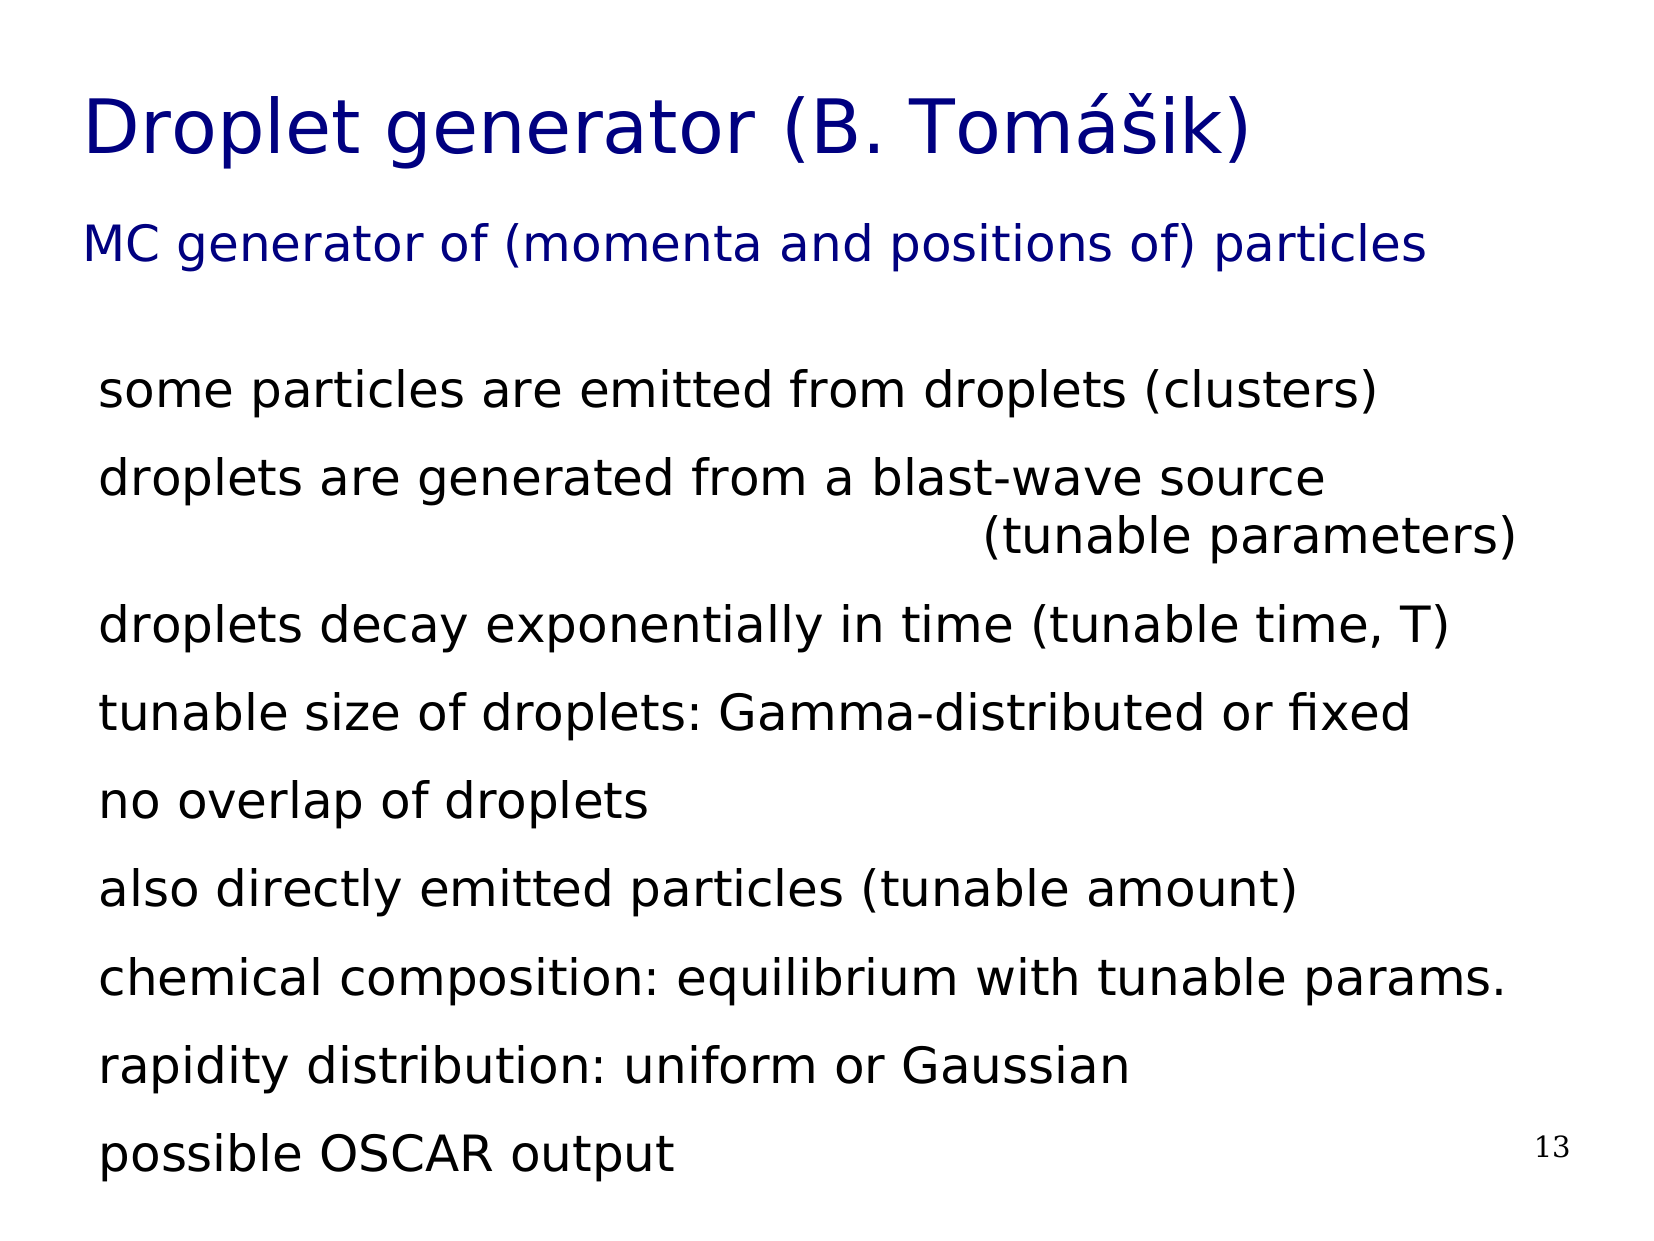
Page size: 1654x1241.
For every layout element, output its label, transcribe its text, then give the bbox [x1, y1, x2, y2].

subtitle MC generator of (momenta and positions of) particles some particles are emitted from droplets (clusters) droplets are generated from a blast-wave source (tunable parameters) droplets decay exponentially in time (tunable time, T) tunable size of droplets: Gamma-distributed or fixed no overlap of droplets also directly emitted particles (tunable amount) chemical composition: equilibrium with tunable params. rapidity distribution: uniform or Gaussian possible OSCAR output [82, 214, 1571, 1184]
title Droplet generator (B. Tomášik) [82, 23, 1571, 214]
